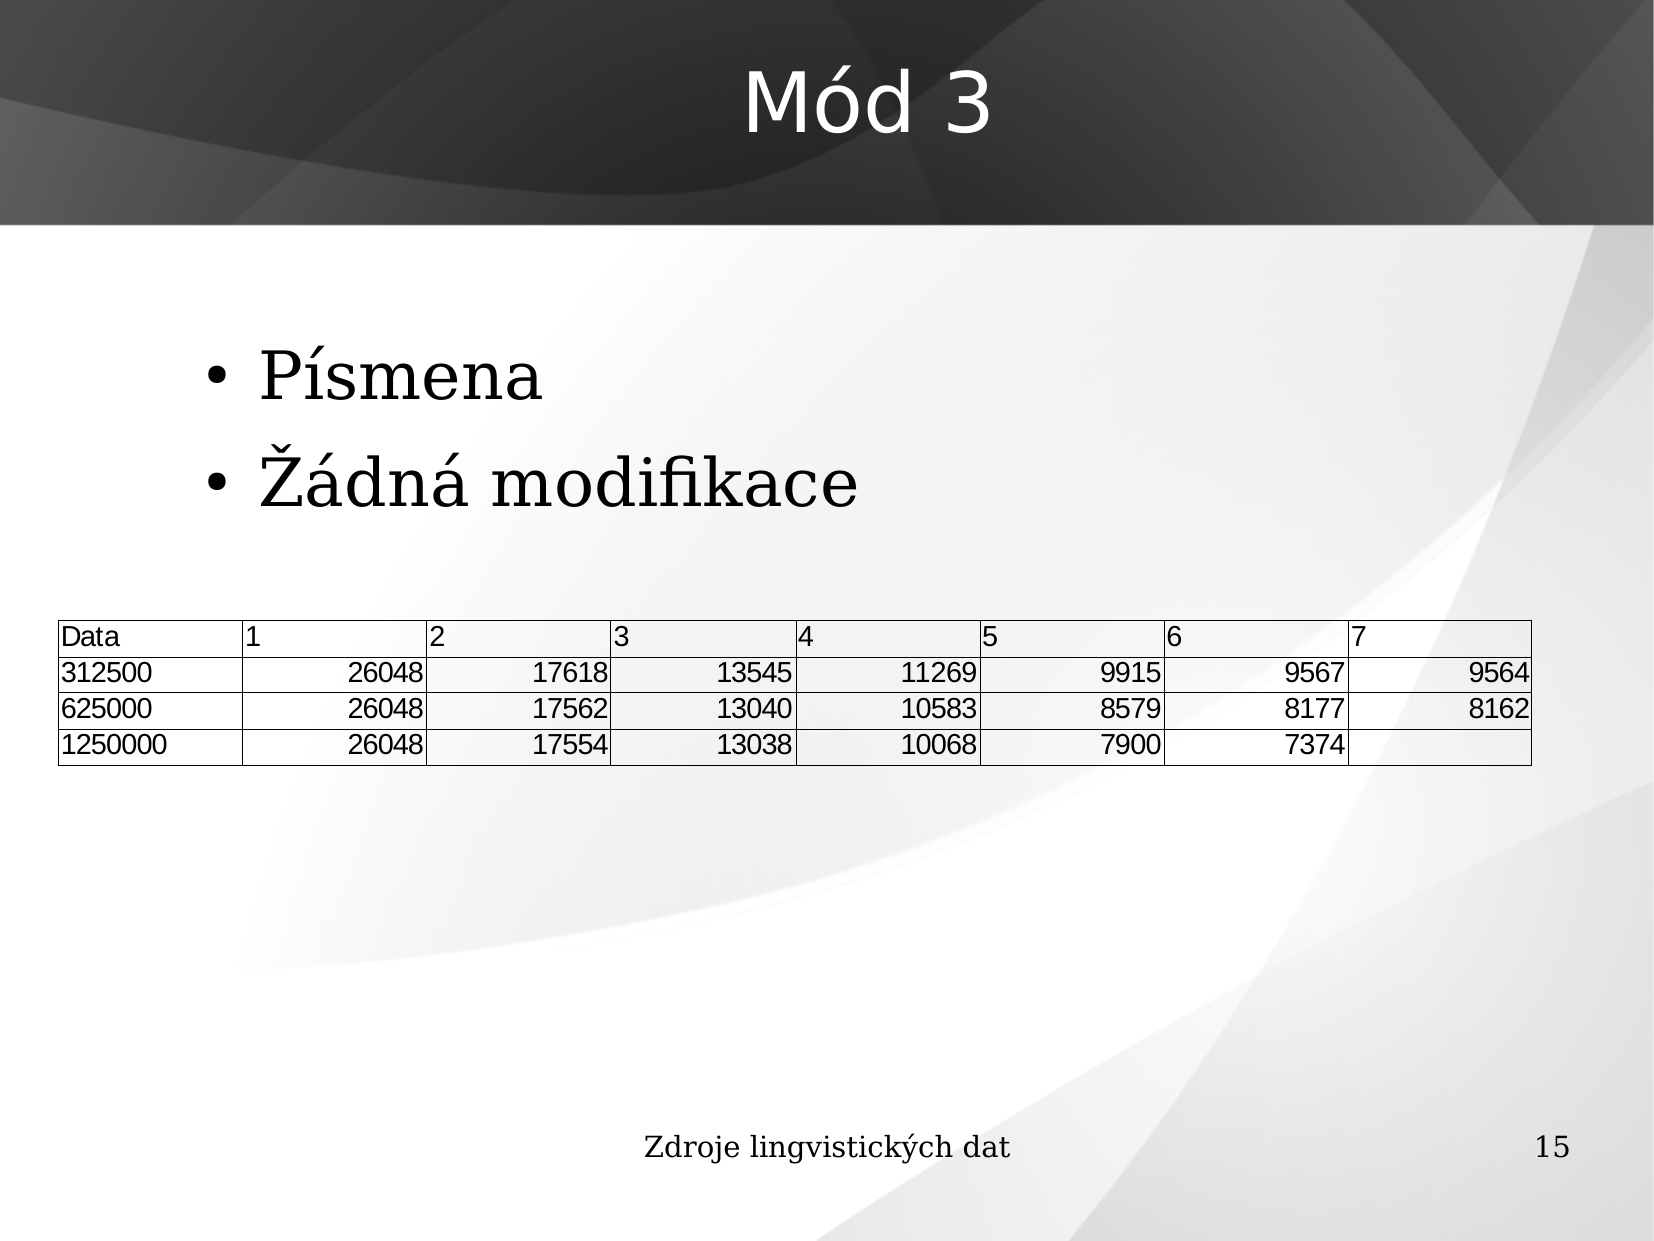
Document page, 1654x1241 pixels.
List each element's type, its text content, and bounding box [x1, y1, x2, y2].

list Písmena Žádná modifikace [187, 337, 1538, 998]
chart [57, 620, 187, 768]
title Mód 3 [124, 0, 1613, 208]
picture [0, 0, 1654, 1241]
